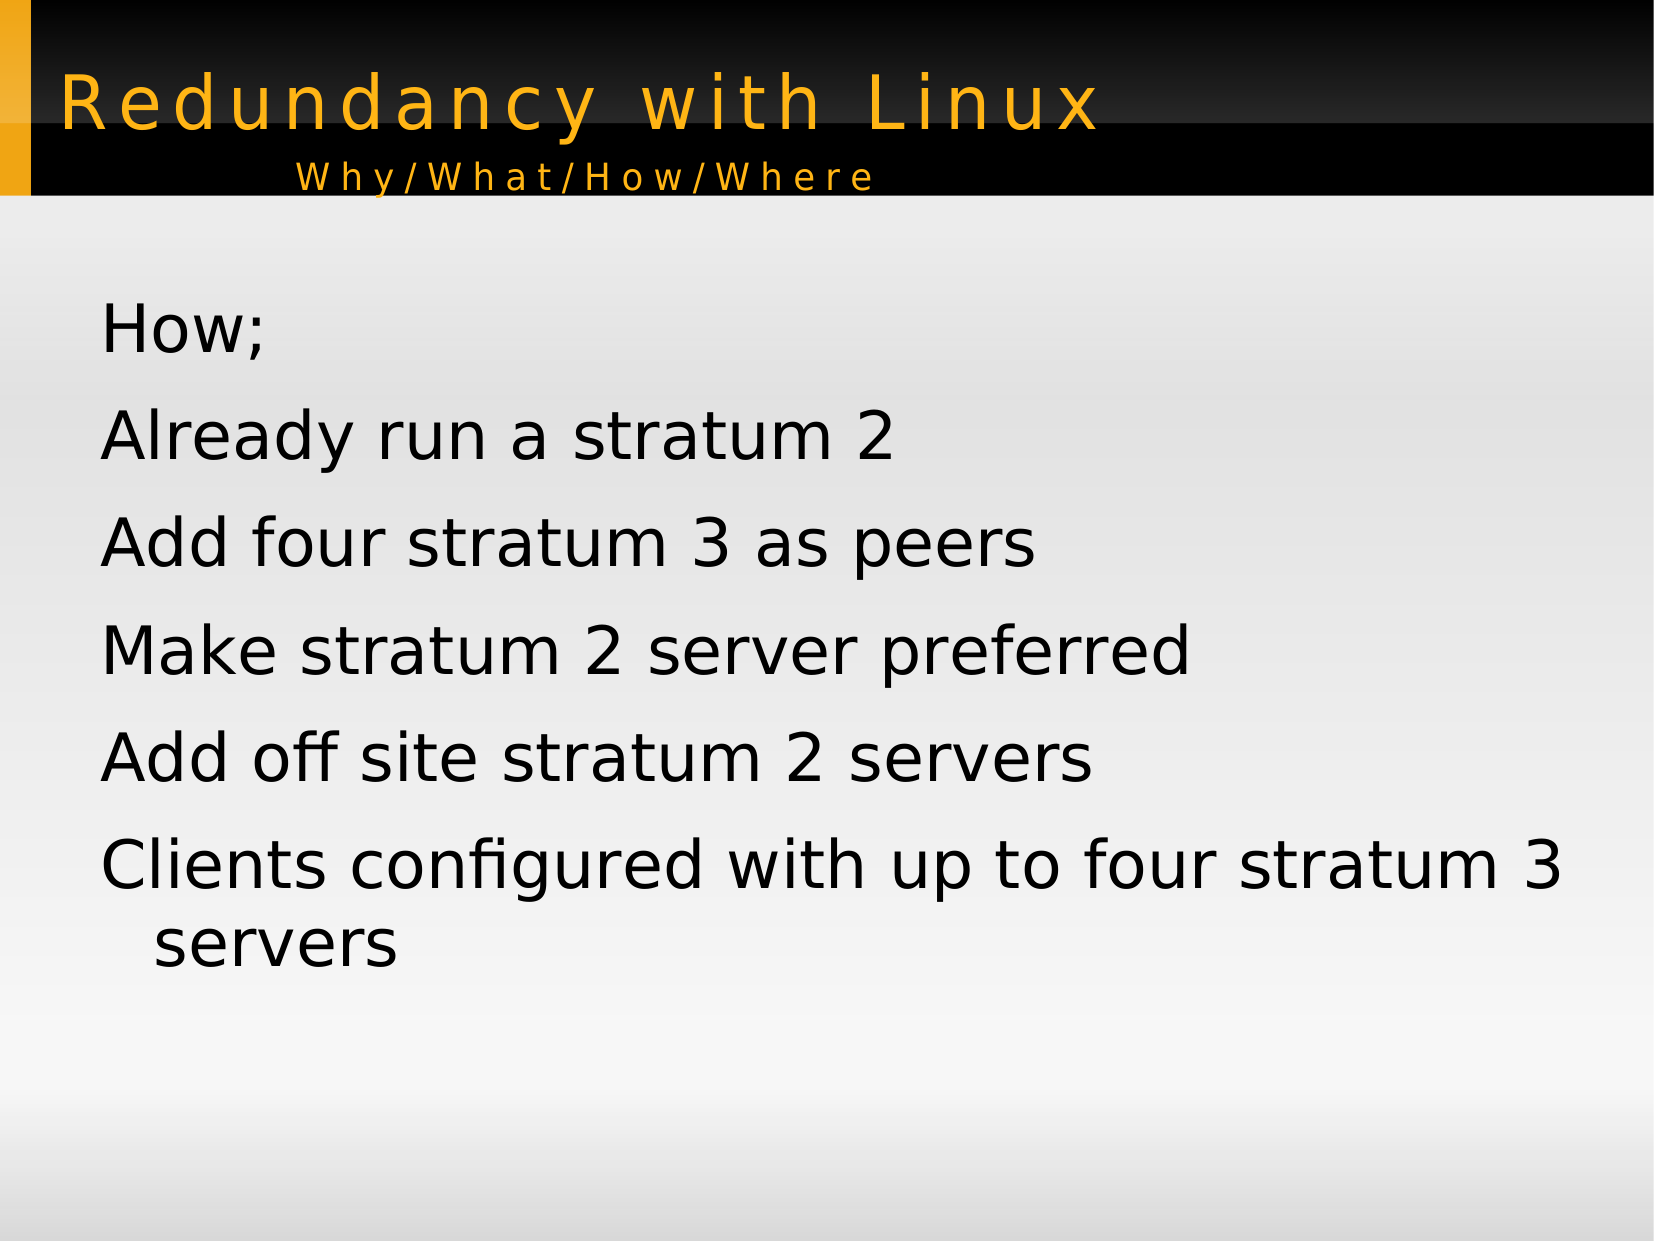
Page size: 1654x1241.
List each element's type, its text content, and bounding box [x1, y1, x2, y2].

picture [0, 0, 1654, 1241]
title Why/What/How/Where [295, 118, 1063, 237]
title Redundancy with Linux [59, 29, 1270, 178]
list How; Already run a stratum 2 Add four stratum 3 as peers Make stratum 2 server preferred Add off site stratum 2 servers Clients configured with up to four stratum 3 servers [82, 290, 1571, 1109]
